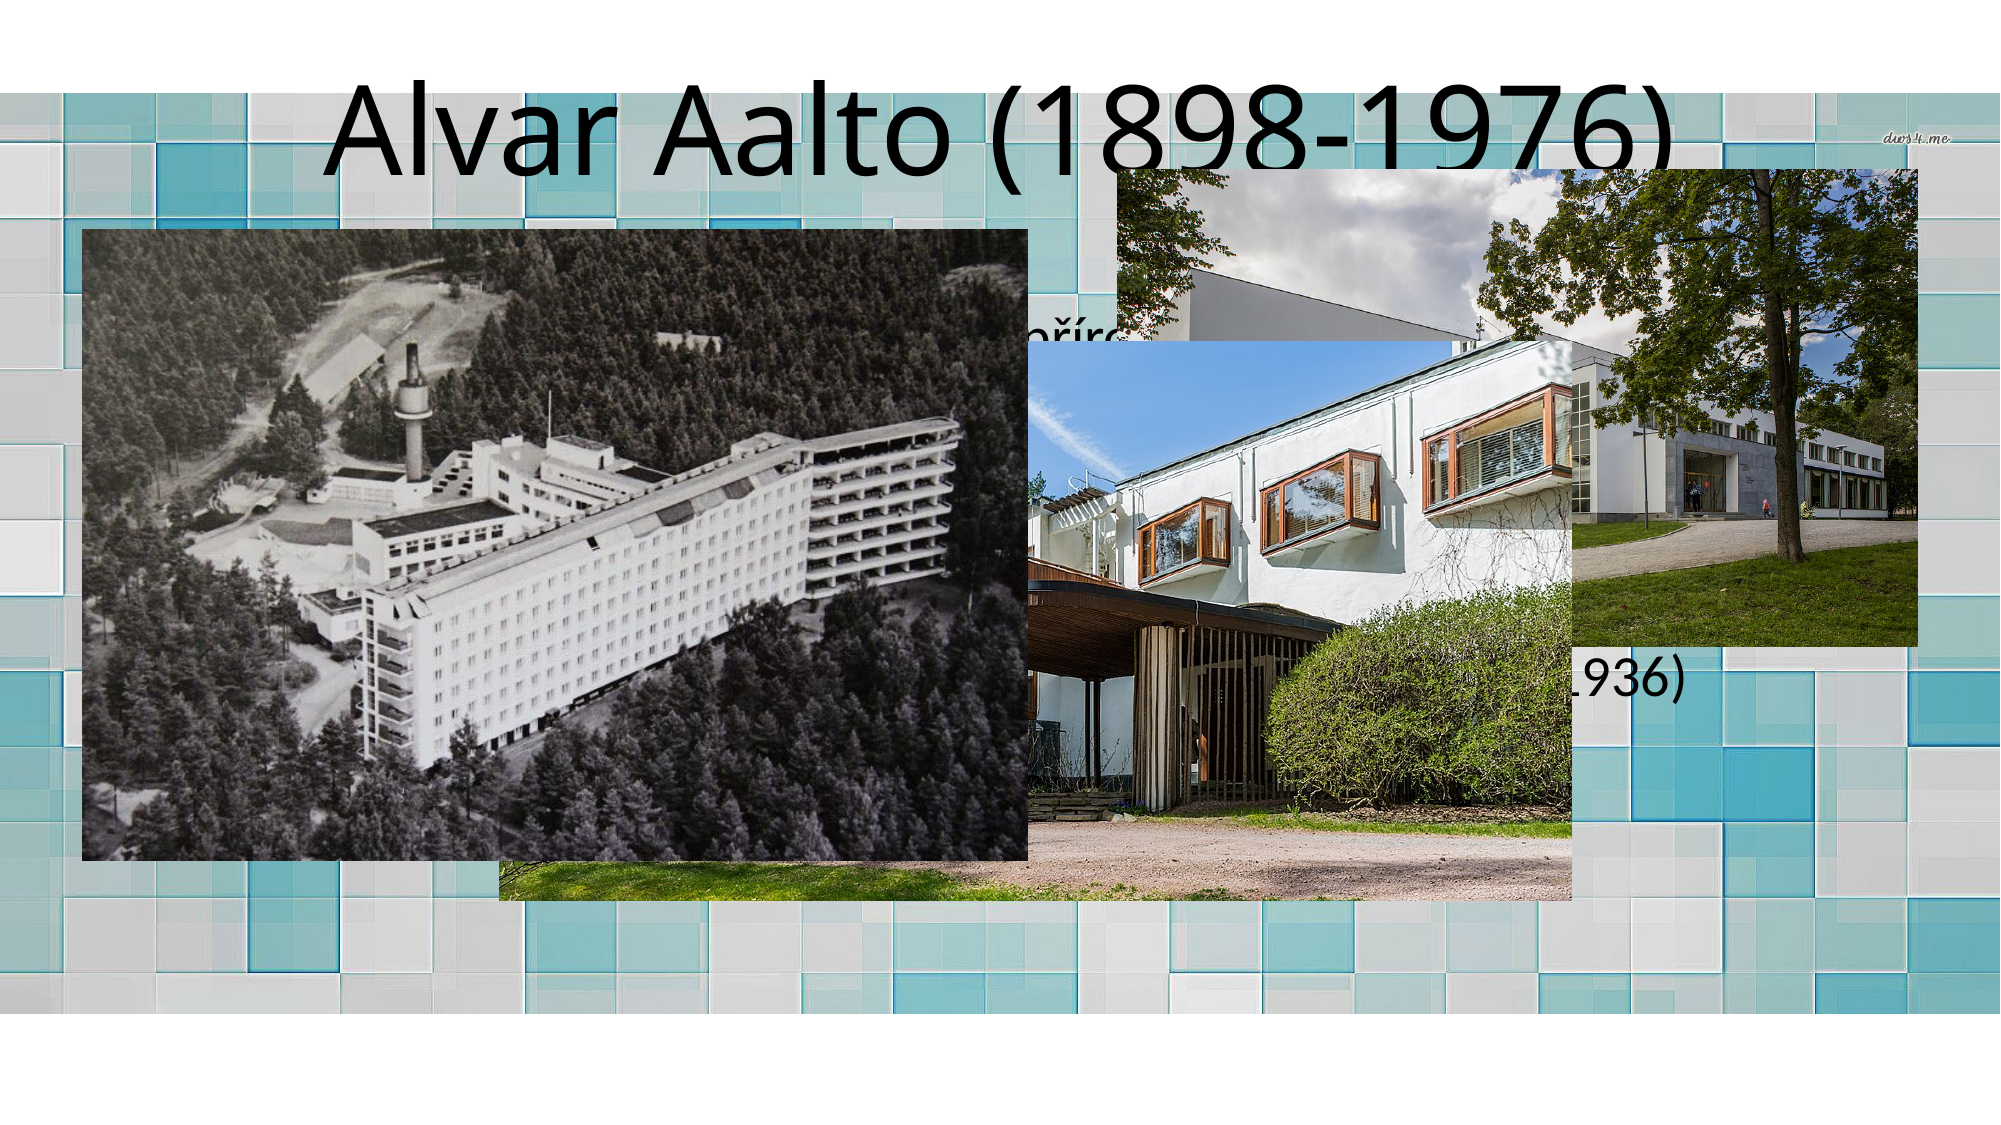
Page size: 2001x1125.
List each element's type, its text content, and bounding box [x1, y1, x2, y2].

title Alvar Aalto (1898-1976) [137, 59, 1863, 278]
picture [0, 93, 2000, 1014]
list Architekt: stavby by měly splynout s přírodou a zároveň vyhovovat všem potřebám člověka 30. léta: knihovna ve Vyborgu, vila Mairea, sanatorium v Paimio Dále univerzita v Jyväskylä či Finlandia talo (1971) Designér: nábytek, bytové doplňky (Savojská/Aaltova váza, 1936) 1935: založil firmu Artek [137, 647, 1863, 1014]
